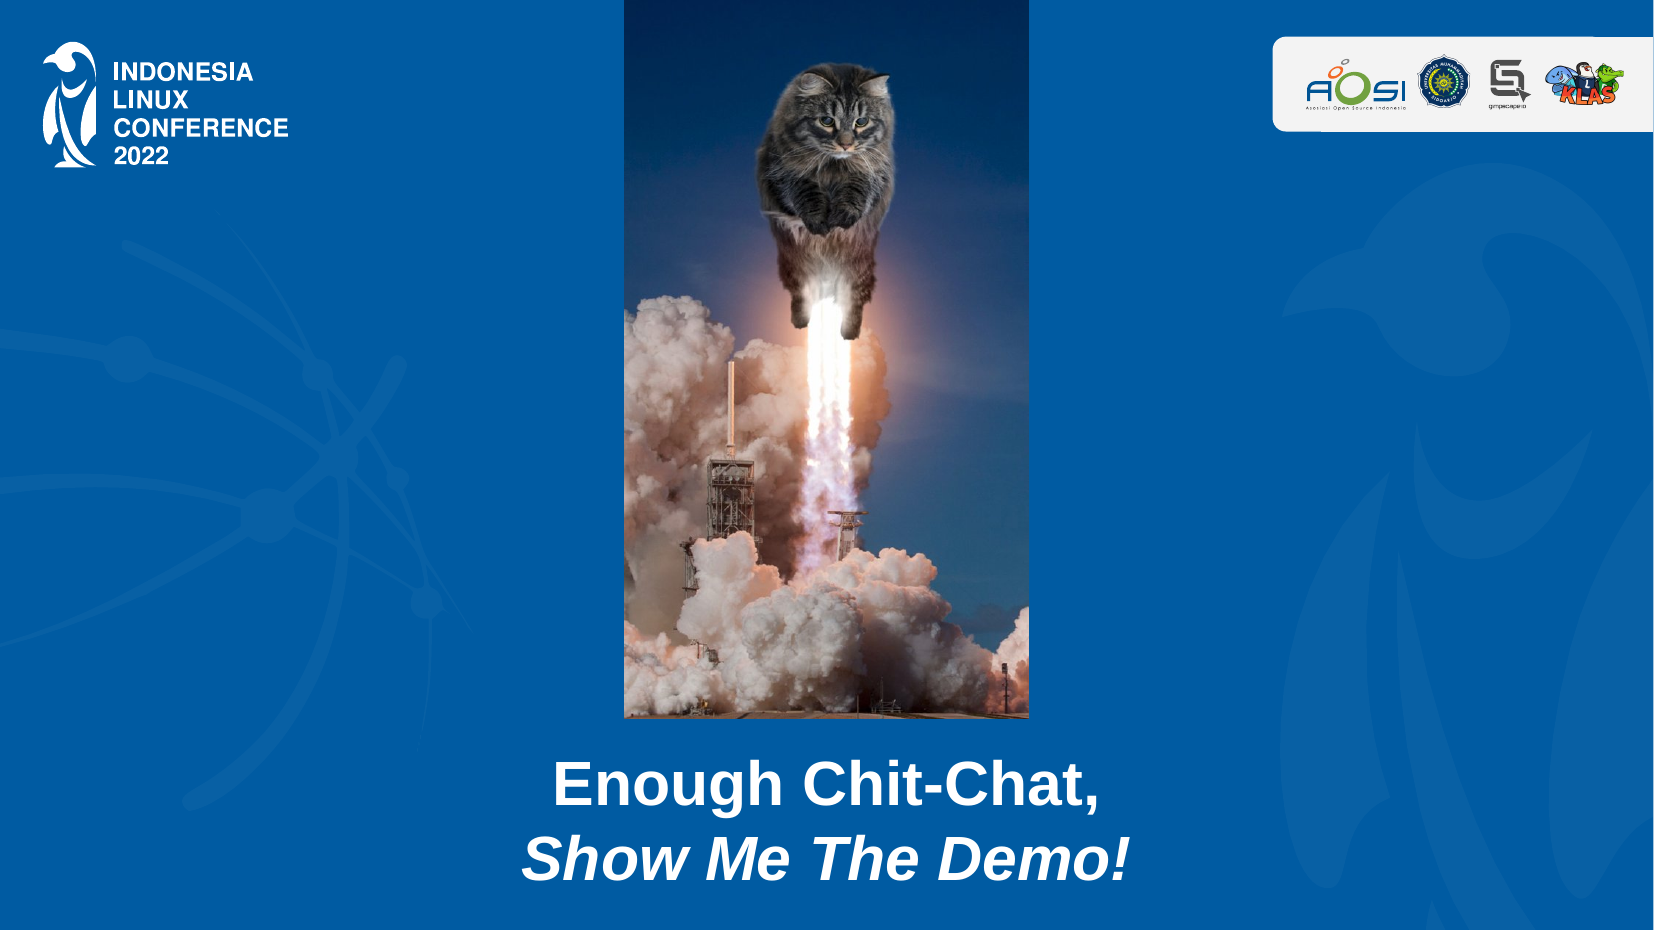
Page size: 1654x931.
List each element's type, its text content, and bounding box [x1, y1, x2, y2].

picture [624, 0, 1029, 719]
text_box Enough Chit-Chat, Show Me The Demo! [360, 743, 1293, 856]
picture [1417, 54, 1471, 108]
picture [1545, 62, 1624, 105]
